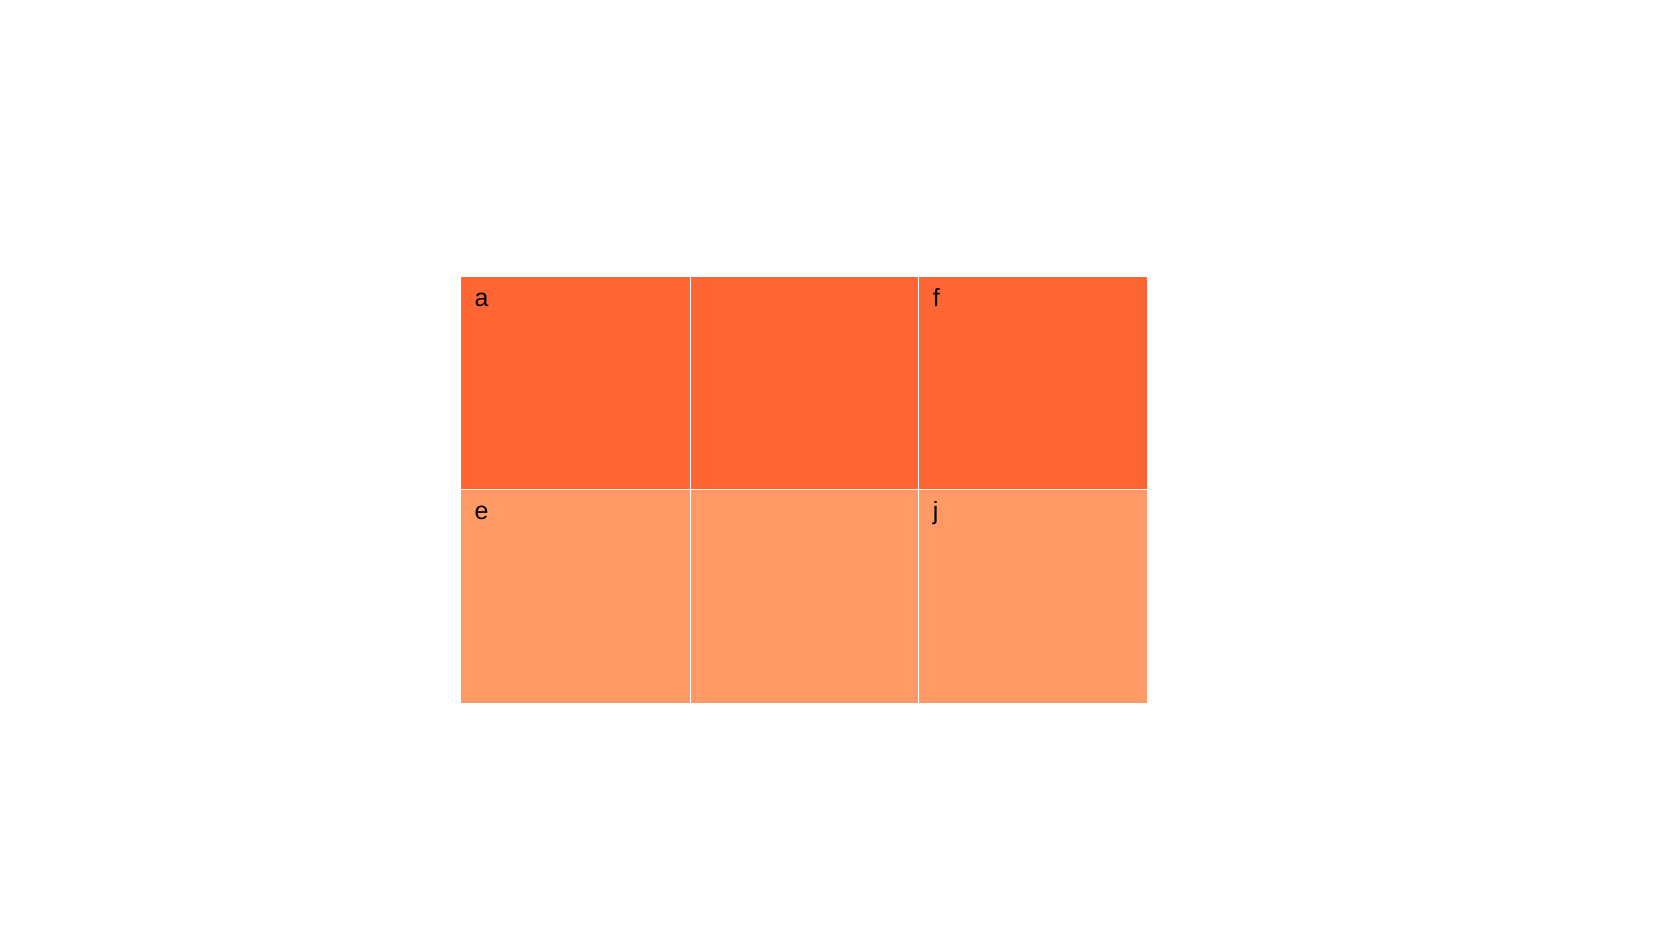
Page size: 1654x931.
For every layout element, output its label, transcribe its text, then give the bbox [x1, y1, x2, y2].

table_header f [919, 277, 1147, 489]
table_cell j [919, 490, 1147, 703]
table_cell [691, 490, 918, 703]
table_header [691, 277, 918, 489]
table_cell e [461, 490, 690, 703]
table_header a [461, 277, 690, 489]
